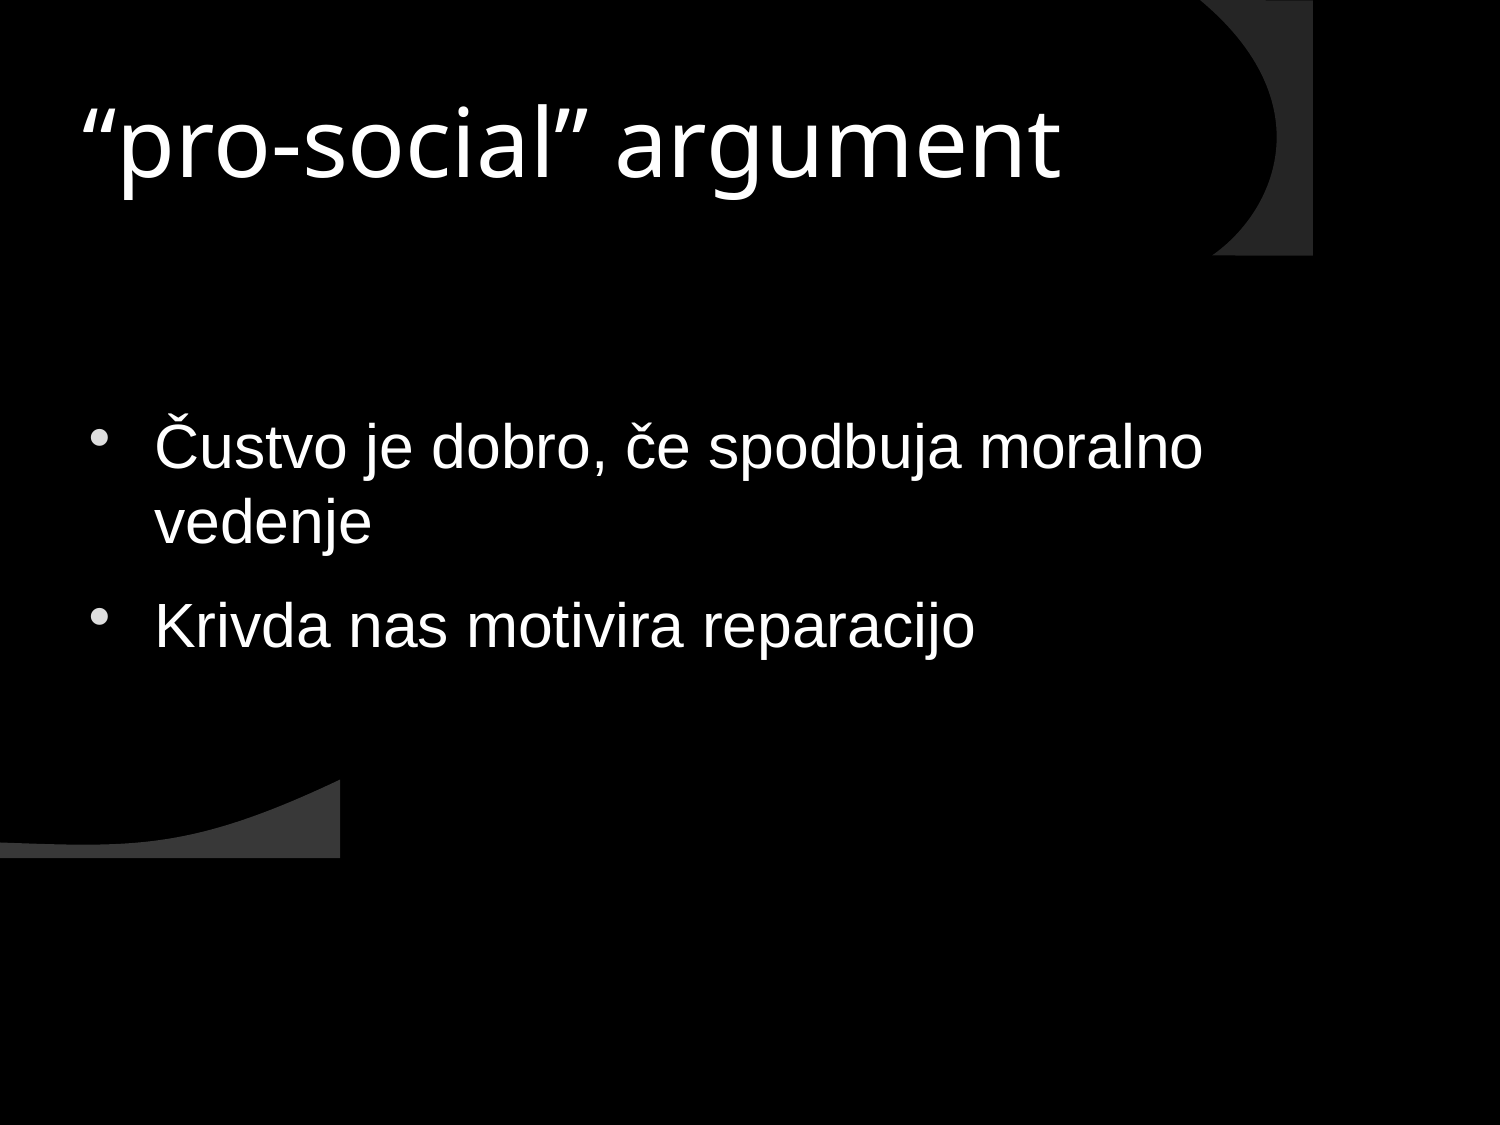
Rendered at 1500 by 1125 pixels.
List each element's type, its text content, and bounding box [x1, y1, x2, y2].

list Čustvo je dobro, če spodbuja moralno vedenje Krivda nas motivira reparacijo [70, 398, 1296, 922]
title “pro-social” argument [75, 45, 1300, 233]
